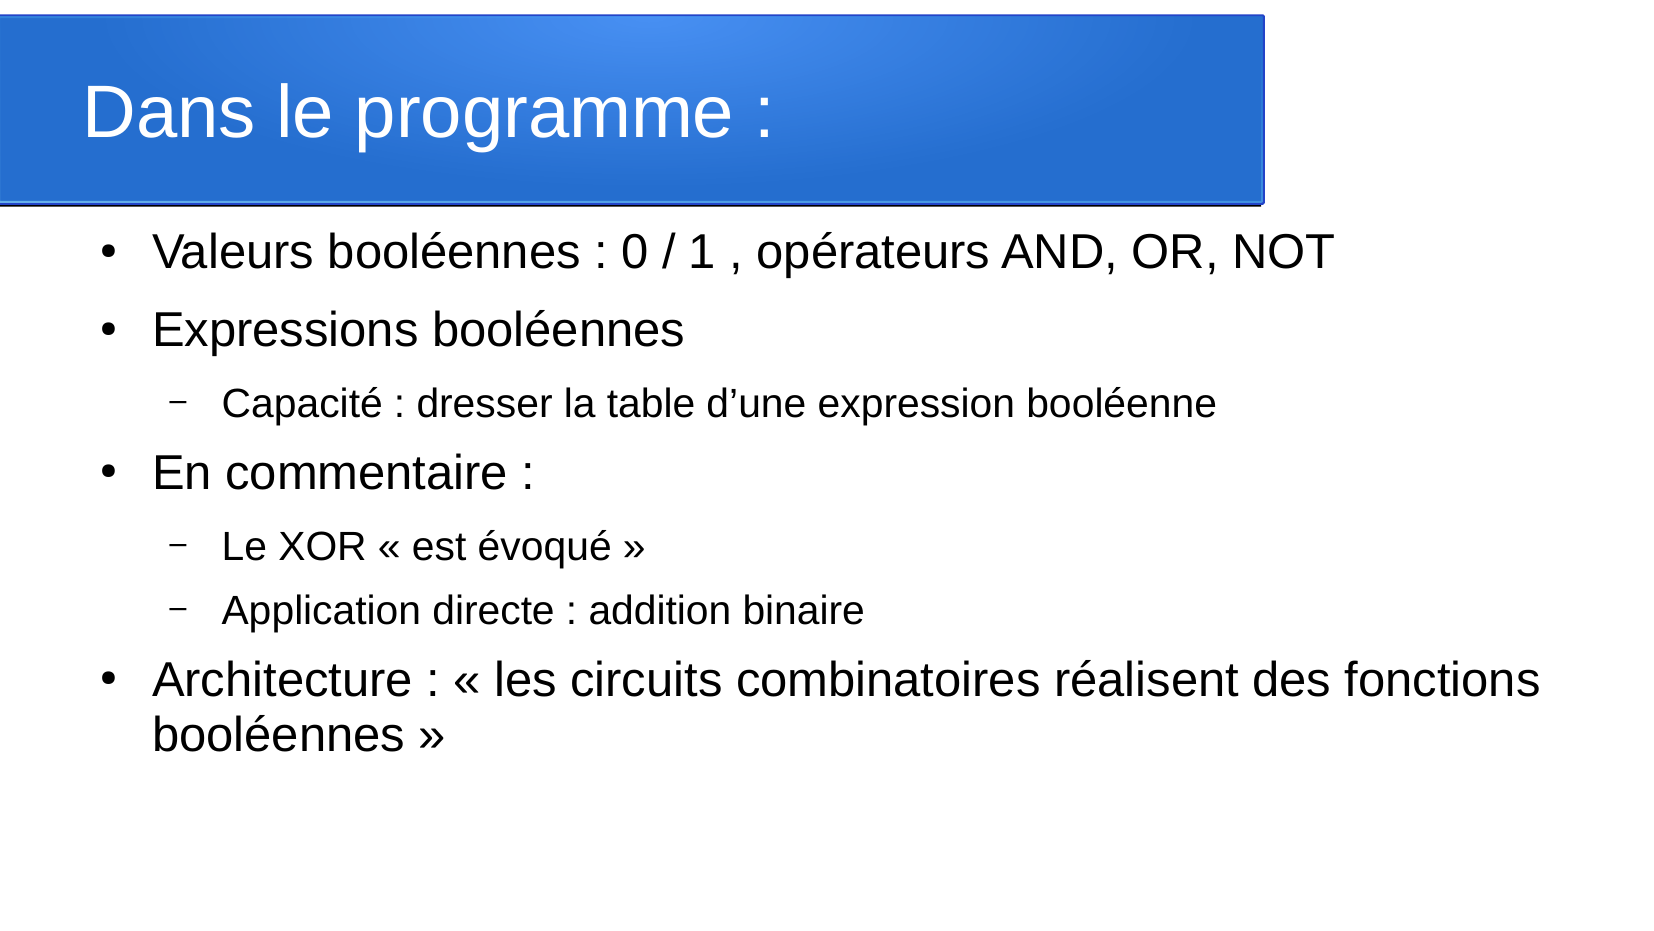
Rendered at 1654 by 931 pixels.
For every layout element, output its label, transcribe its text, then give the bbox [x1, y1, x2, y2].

list Valeurs booléennes : 0 / 1 , opérateurs AND, OR, NOT Expressions booléennes Capacité : dresser la table d’une expression booléenne En commentaire : Le XOR « est évoqué » Application directe : addition binaire Architecture : « les circuits combinatoires réalisent des fonctions booléennes » [82, 224, 1571, 764]
title Dans le programme : [82, 35, 1235, 189]
